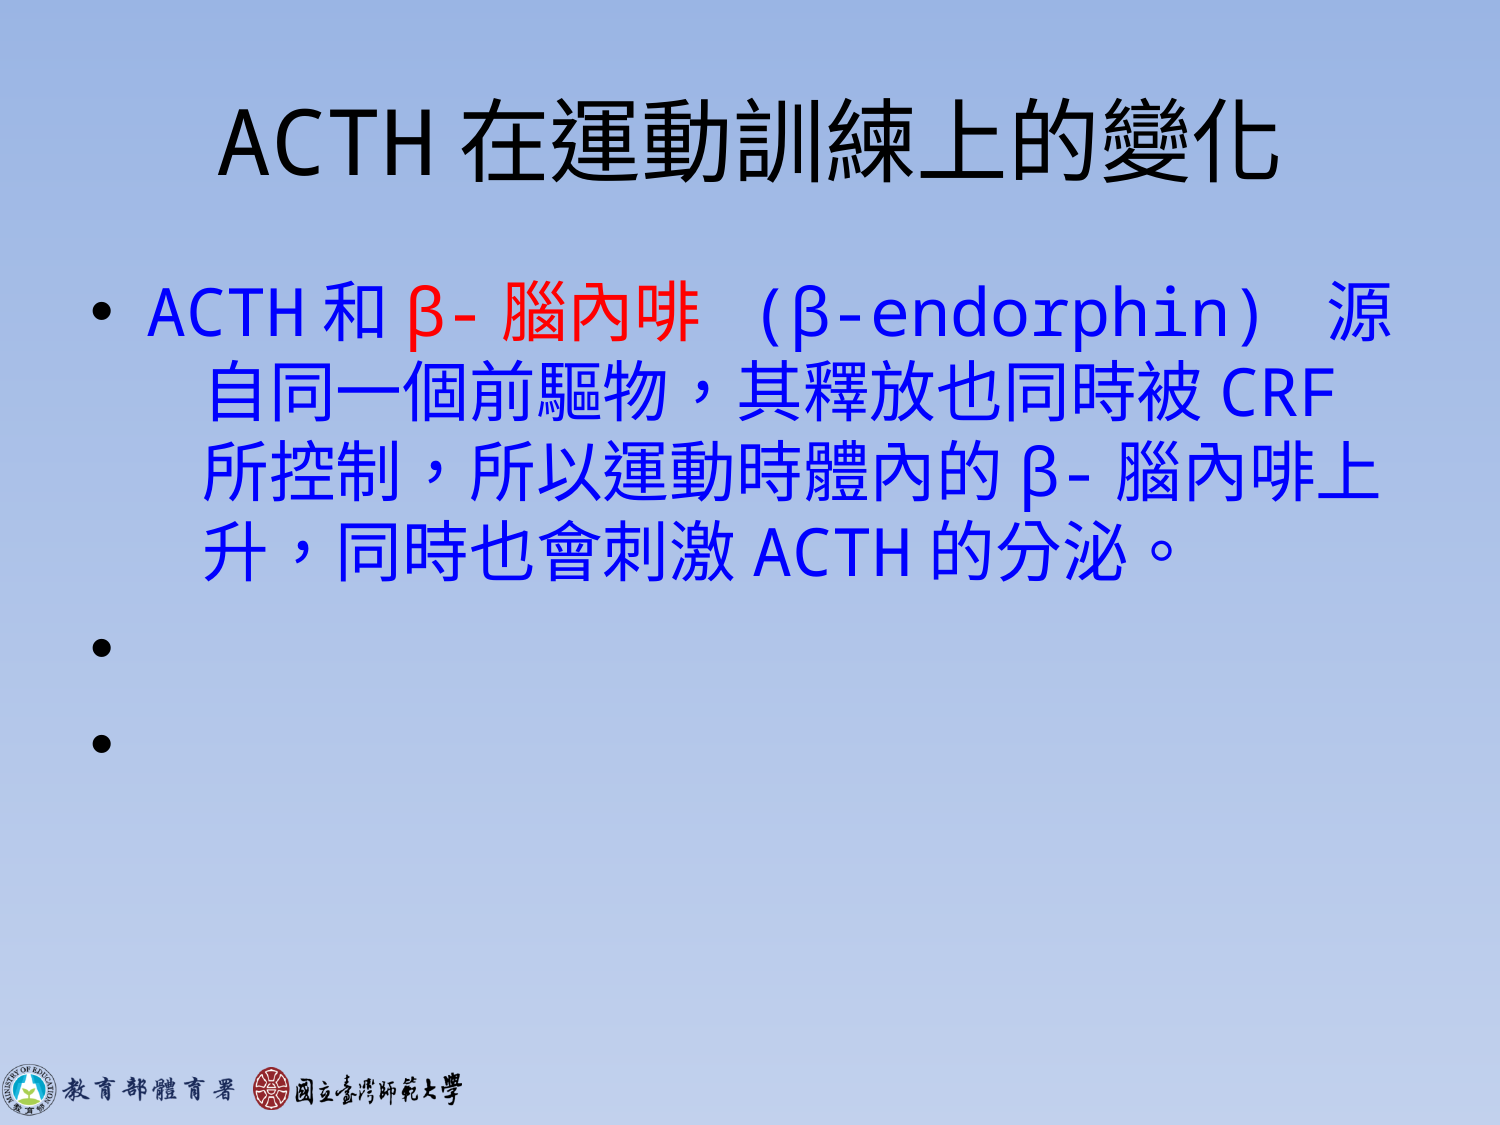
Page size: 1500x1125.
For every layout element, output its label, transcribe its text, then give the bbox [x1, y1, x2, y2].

title ACTH在運動訓練上的變化 [75, 45, 1426, 233]
list ACTH和β-腦內啡 (β-endorphin) 源自同一個前驅物，其釋放也同時被CRF所控制，所以運動時體內的β-腦內啡上升，同時也會刺激ACTH的分泌。 [75, 262, 1426, 1005]
